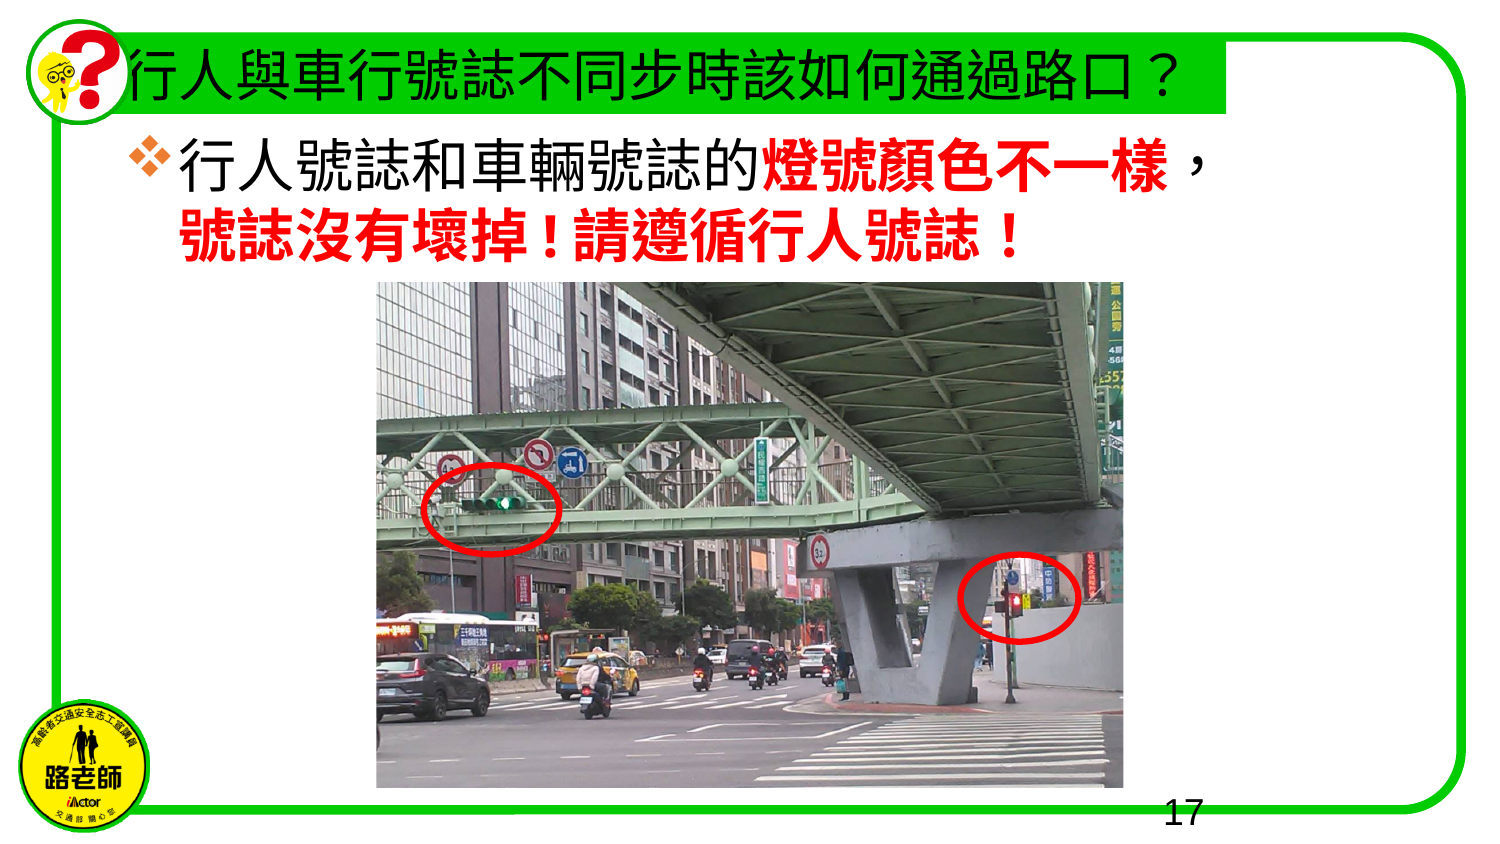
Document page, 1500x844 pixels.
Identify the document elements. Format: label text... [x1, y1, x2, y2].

text_box 行人號誌和車輛號誌的燈號顏色不一樣， 號誌沒有壞掉!請遵循行人號誌！ [112, 123, 1444, 746]
text_box <編號> [1151, 787, 1490, 833]
picture [17, 699, 150, 833]
text_box 行人與車行號誌不同步時該如何通過路口？ [132, 34, 1227, 114]
picture [376, 282, 1124, 788]
picture [26, 19, 132, 125]
